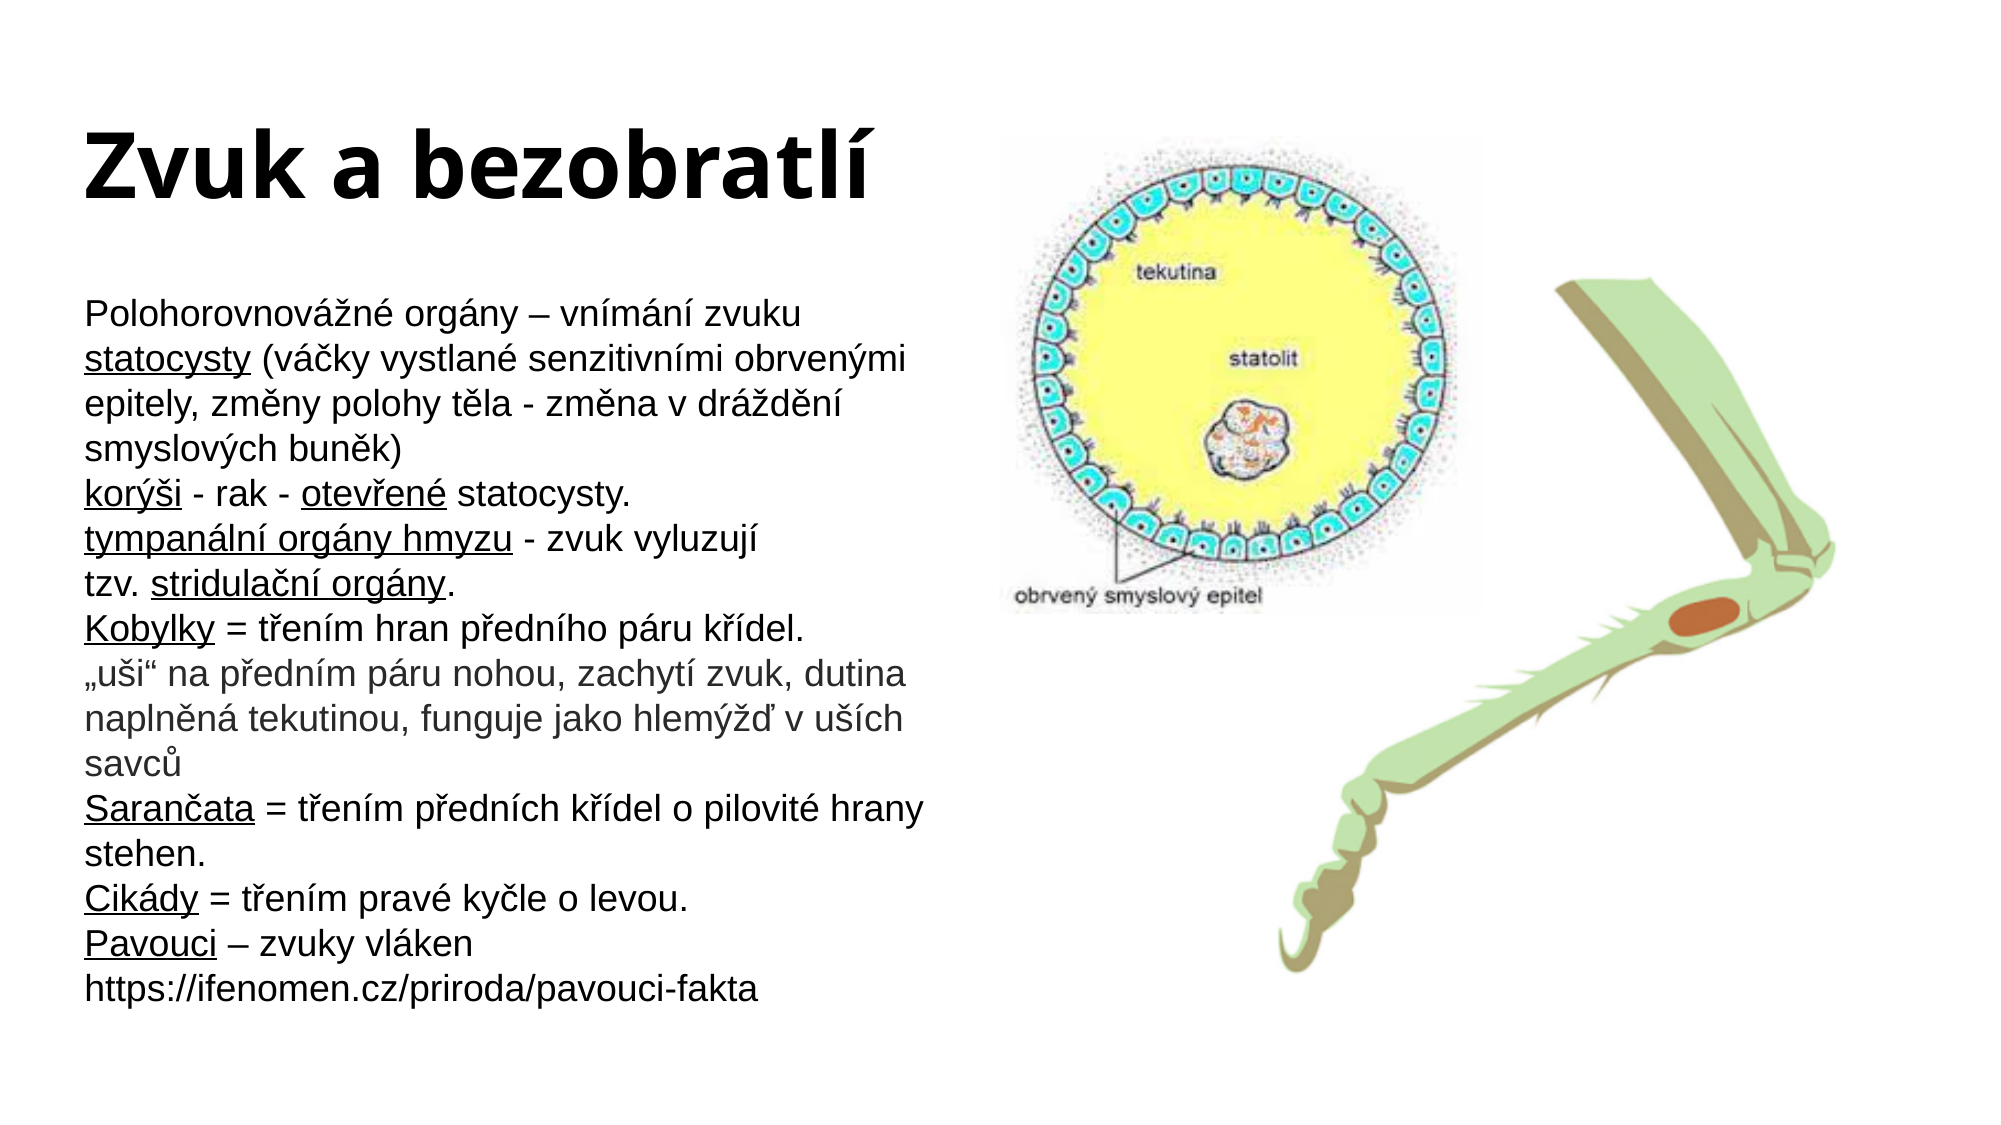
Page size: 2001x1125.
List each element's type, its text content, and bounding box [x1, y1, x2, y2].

list Polohorovnovážné orgány – vnímání zvuku statocysty (váčky vystlané senzitivními obrvenými epitely, změny polohy těla - změna v dráždění smyslových buněk) korýši - rak - otevřené statocysty. tympanální orgány hmyzu - zvuk vyluzují tzv. stridulační orgány. Kobylky = třením hran předního páru křídel. „uši“ na předním páru nohou, zachytí zvuk, dutina naplněná tekutinou, funguje jako hlemýžď v uších savců Sarančata = třením předních křídel o pilovité hrany stehen. Cikády = třením pravé kyčle o levou. Pavouci – zvuky vláken https://ifenomen.cz/priroda/pavouci-fakta [69, 277, 1019, 1065]
picture [999, 136, 1901, 989]
title Zvuk a bezobratlí [69, 59, 1863, 277]
